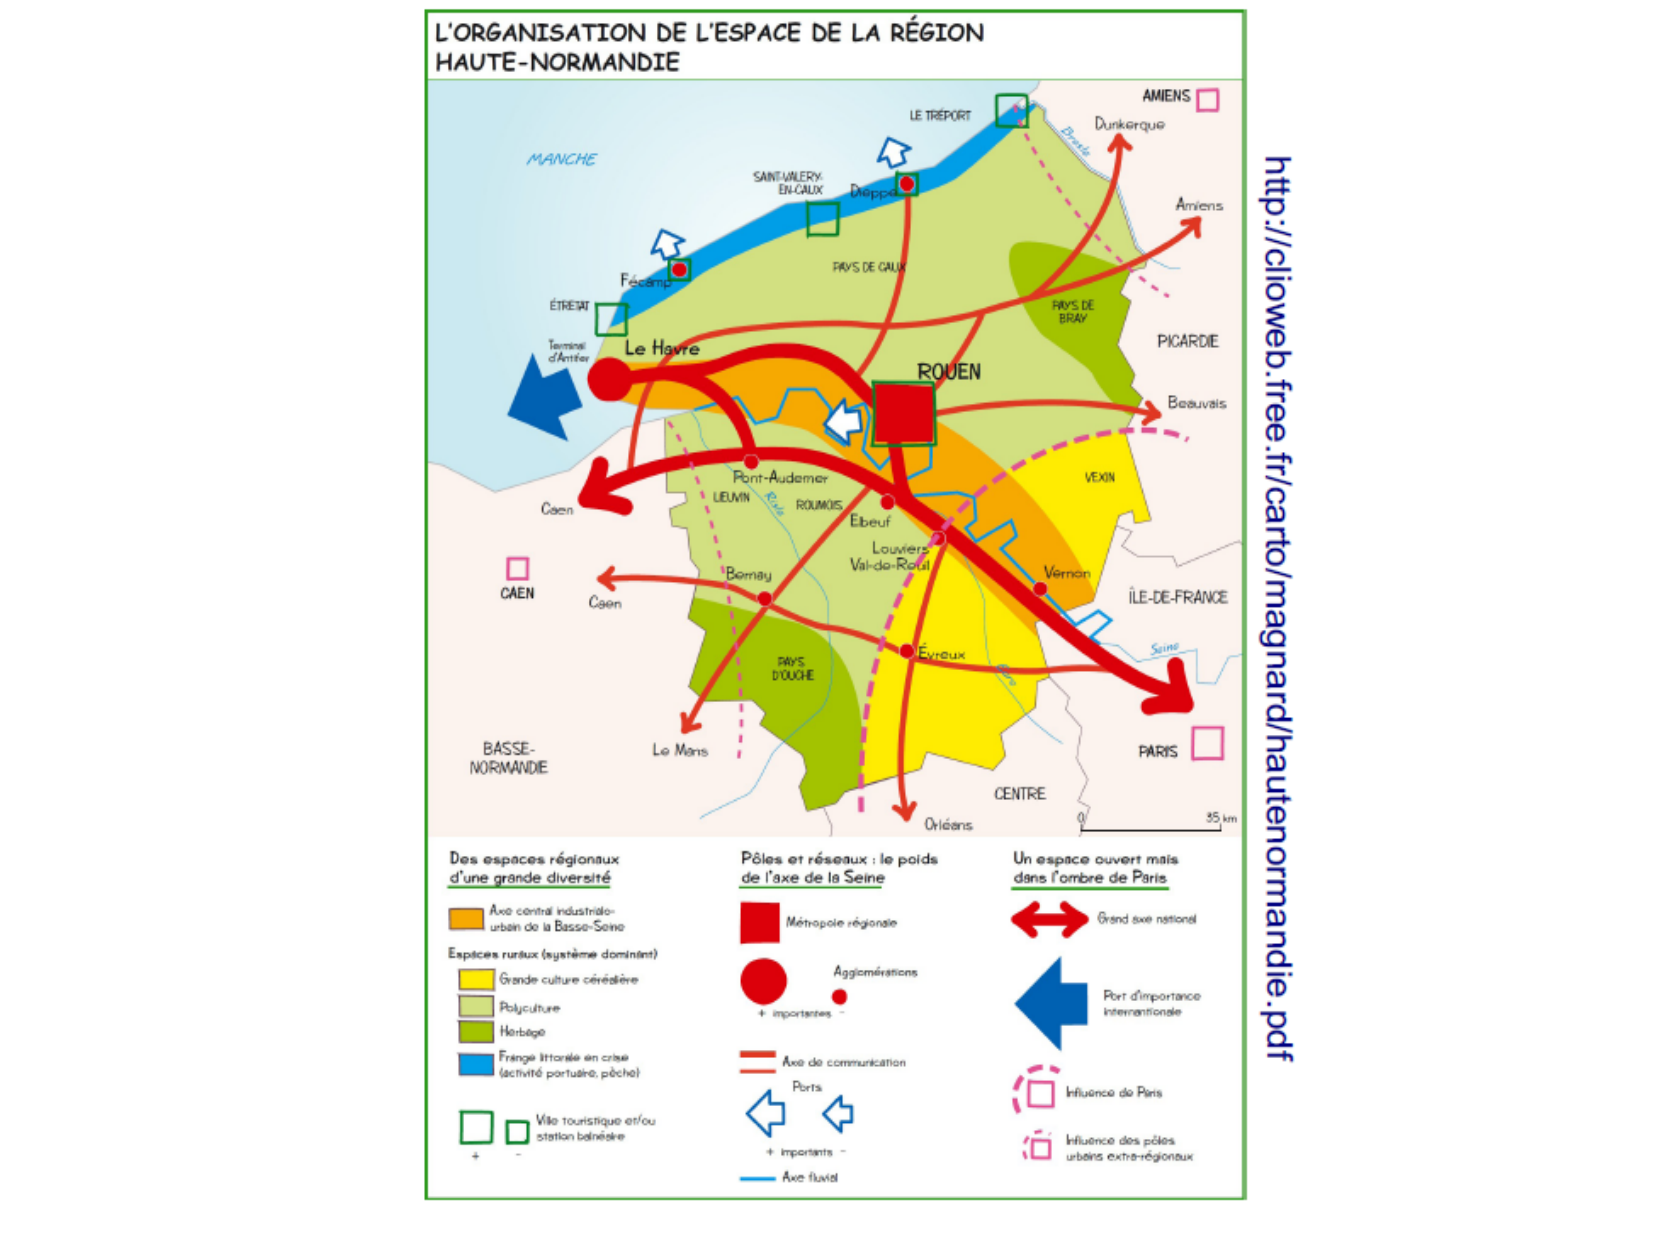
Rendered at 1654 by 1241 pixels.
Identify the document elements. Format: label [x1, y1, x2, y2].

picture [413, 0, 1300, 1211]
